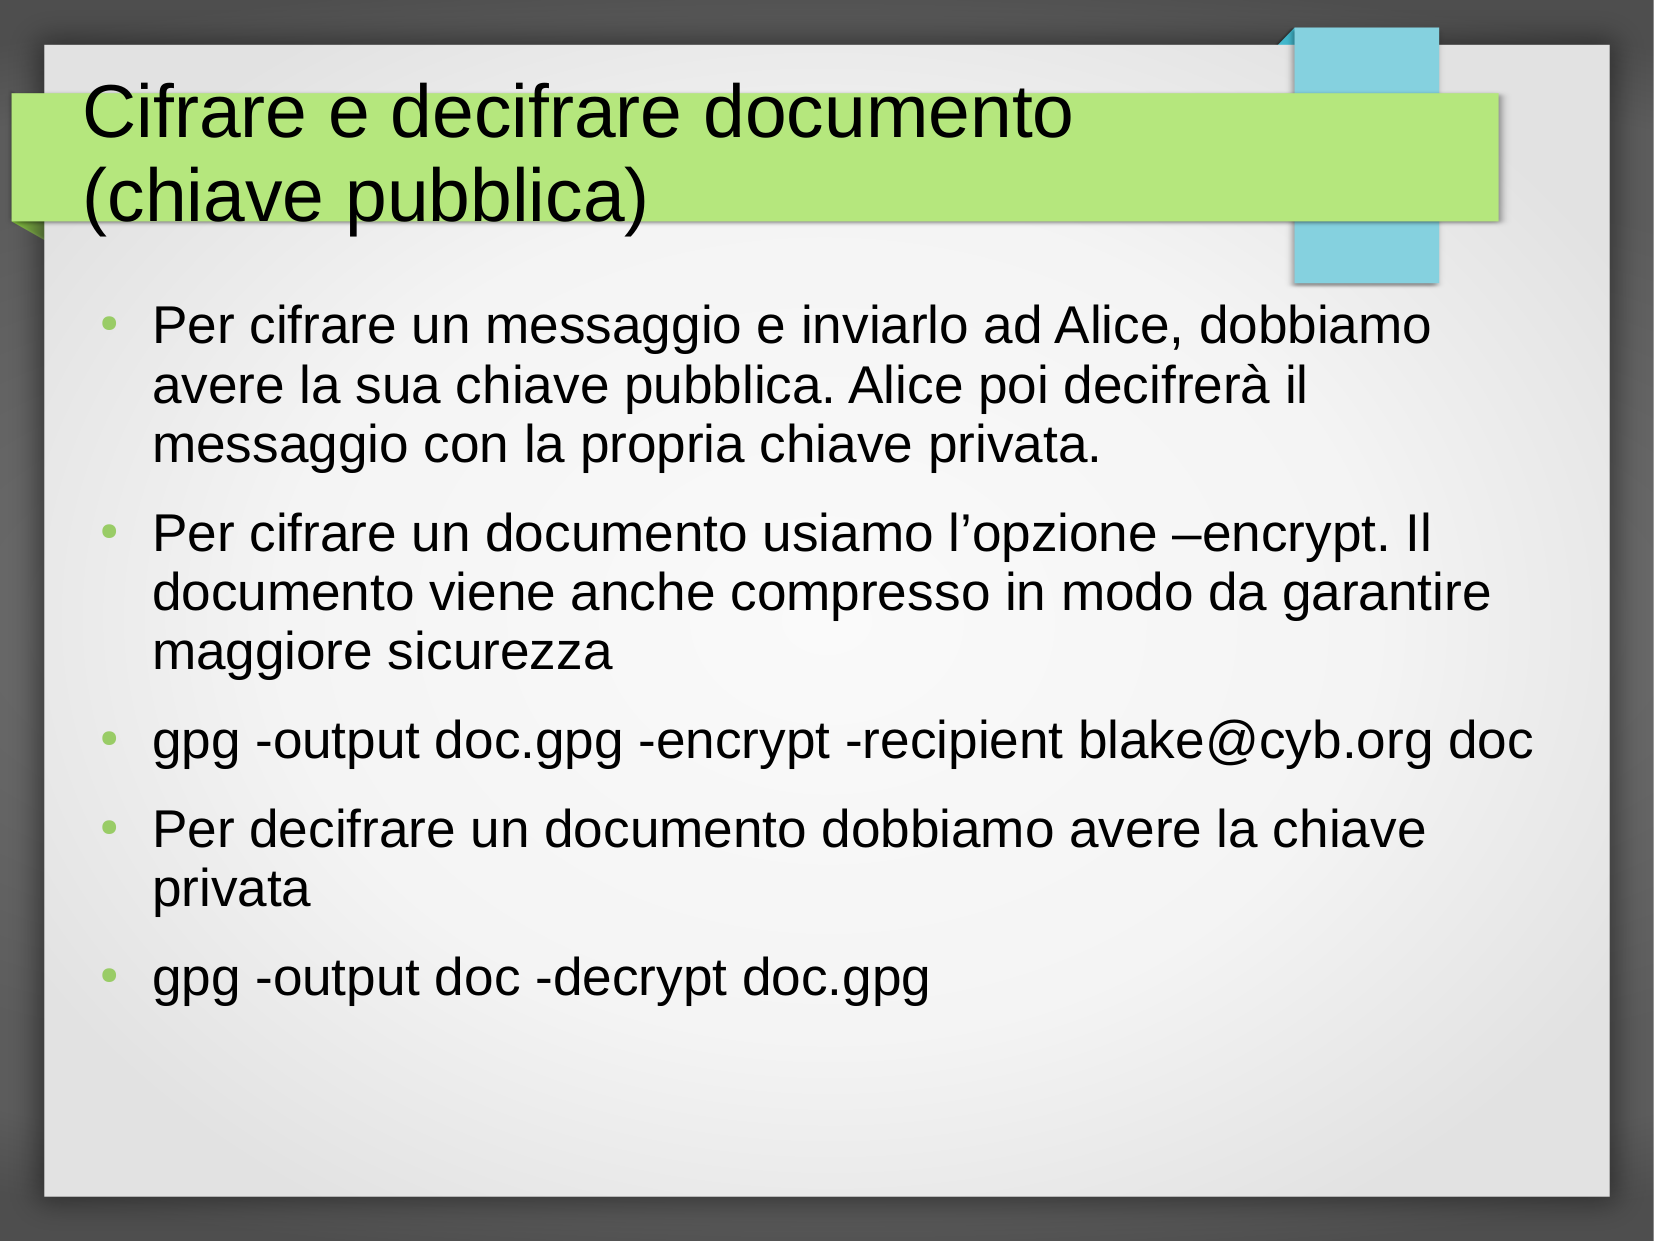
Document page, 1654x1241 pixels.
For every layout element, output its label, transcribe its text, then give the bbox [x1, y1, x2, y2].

picture [0, 0, 1654, 1241]
list Per cifrare un messaggio e inviarlo ad Alice, dobbiamo avere la sua chiave pubblica. Alice poi decifrerà il messaggio con la propria chiave privata. Per cifrare un documento usiamo l’opzione –encrypt. Il documento viene anche compresso in modo da garantire maggiore sicurezza gpg -output doc.gpg -encrypt -recipient blake@cyb.org doc Per decifrare un documento dobbiamo avere la chiave privata gpg -output doc -decrypt doc.gpg [82, 295, 1571, 1015]
title Cifrare e decifrare documento (chiave pubblica) [82, 70, 1264, 238]
